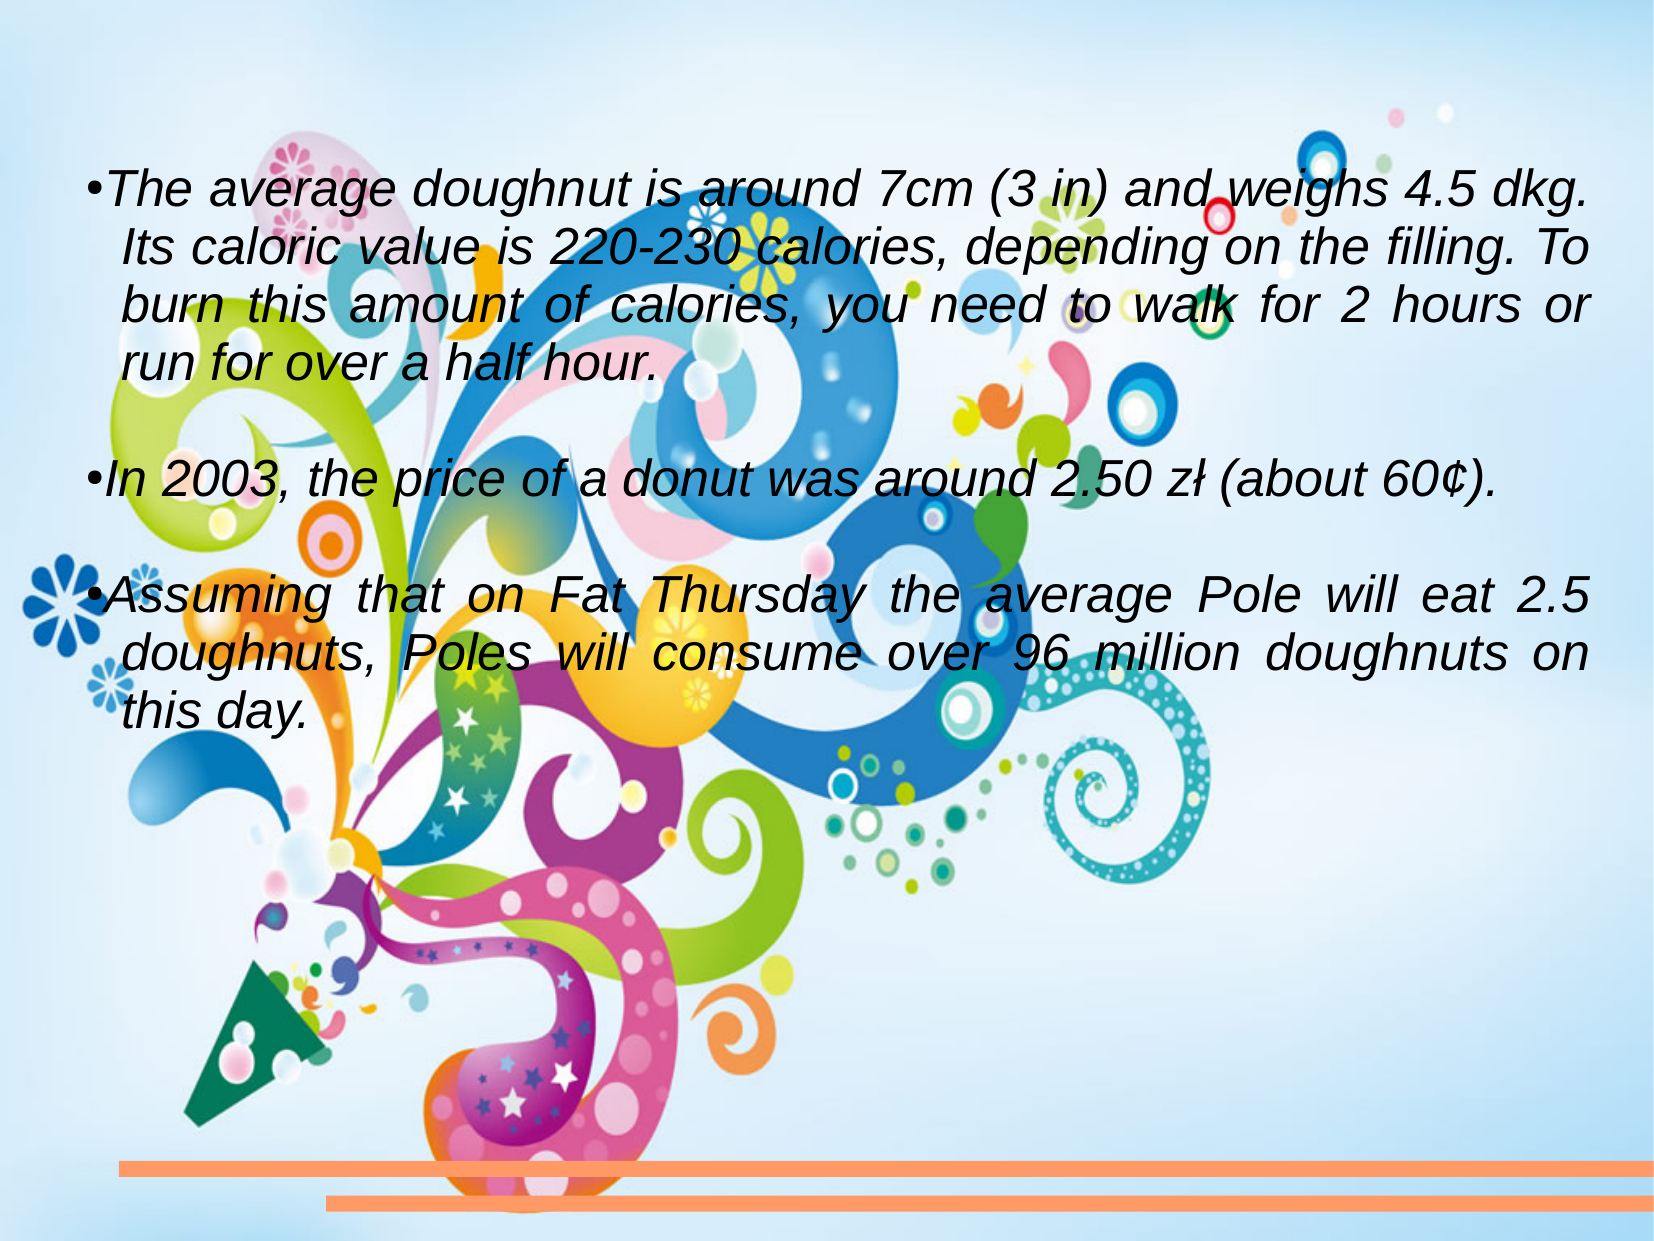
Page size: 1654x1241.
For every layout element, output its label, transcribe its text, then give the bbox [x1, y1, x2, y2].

text_box The average doughnut is around 7cm (3 in) and weighs 4.5 dkg. Its caloric value is 220-230 calories, depending on the filling. To burn this amount of calories, you need to walk for 2 hours or run for over a half hour. In 2003, the price of a donut was around 2.50 zł (about 60¢). Assuming that on Fat Thursday the average Pole will eat 2.5 doughnuts, Poles will consume over 96 million doughnuts on this day. [70, 94, 1607, 743]
picture [0, 0, 1654, 1241]
